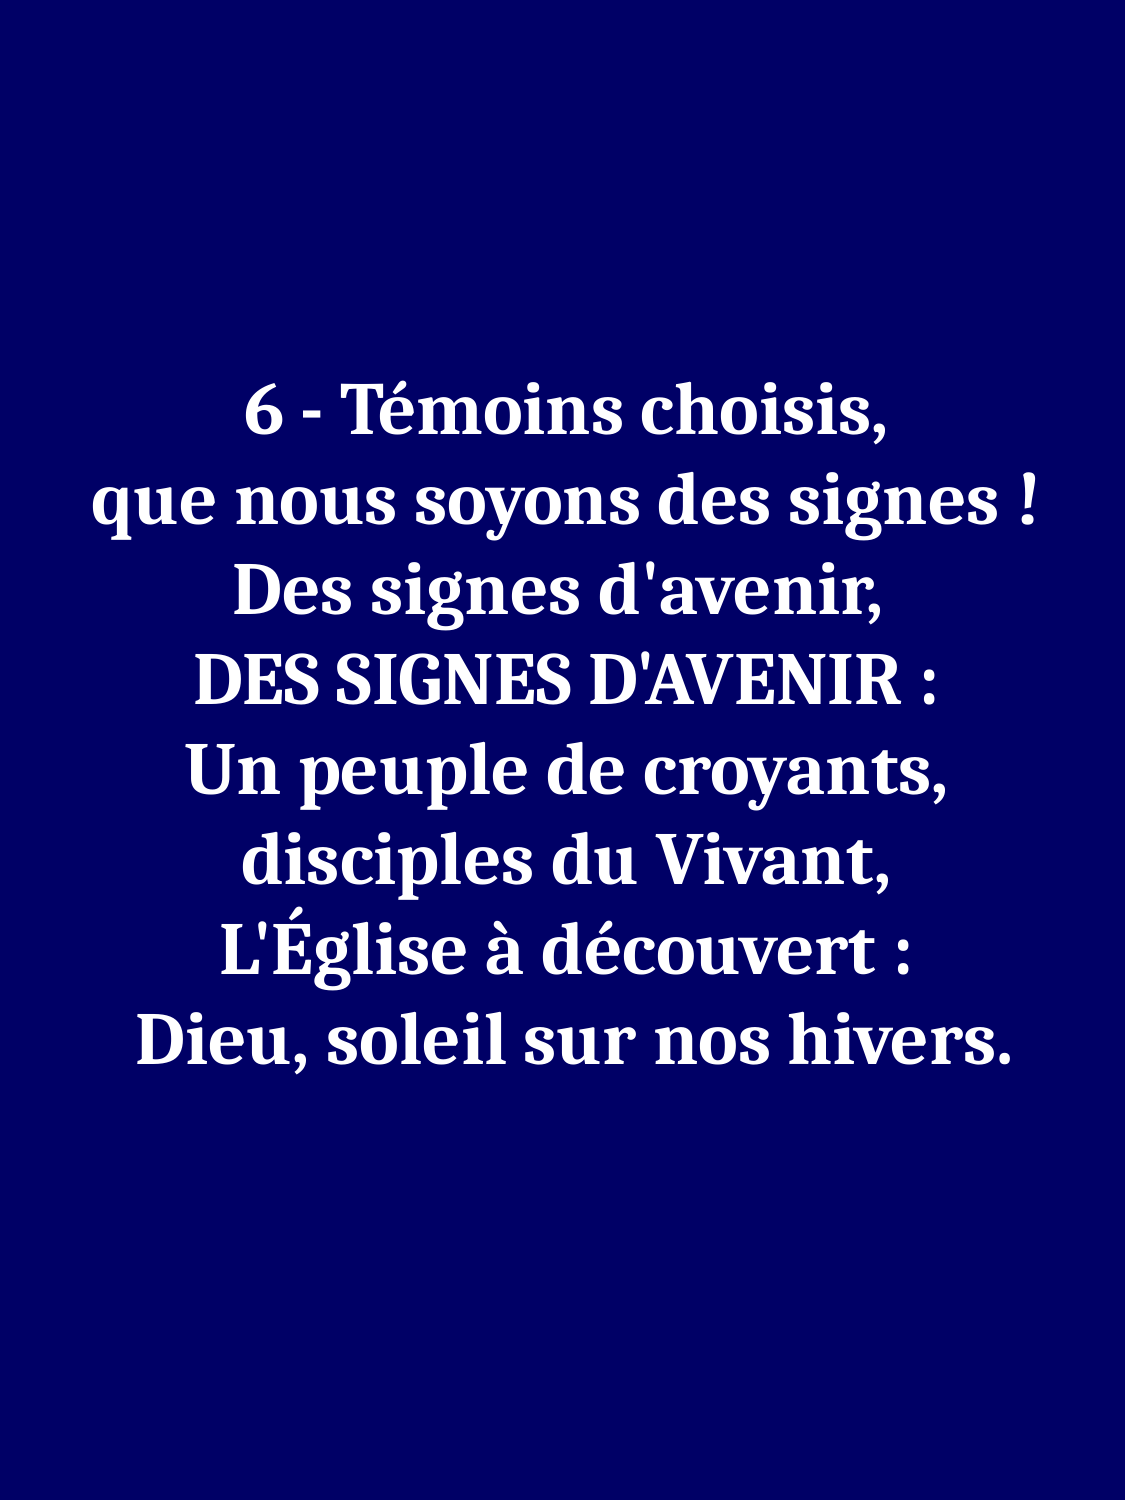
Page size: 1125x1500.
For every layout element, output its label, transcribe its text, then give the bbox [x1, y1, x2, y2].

text_box 6 - Témoins choisis, que nous soyons des signes ! Des signes d'avenir, DES SIGNES D'AVENIR : Un peuple de croyants, disciples du Vivant, L'Église à découvert : Dieu, soleil sur nos hivers. [0, 352, 1125, 1087]
